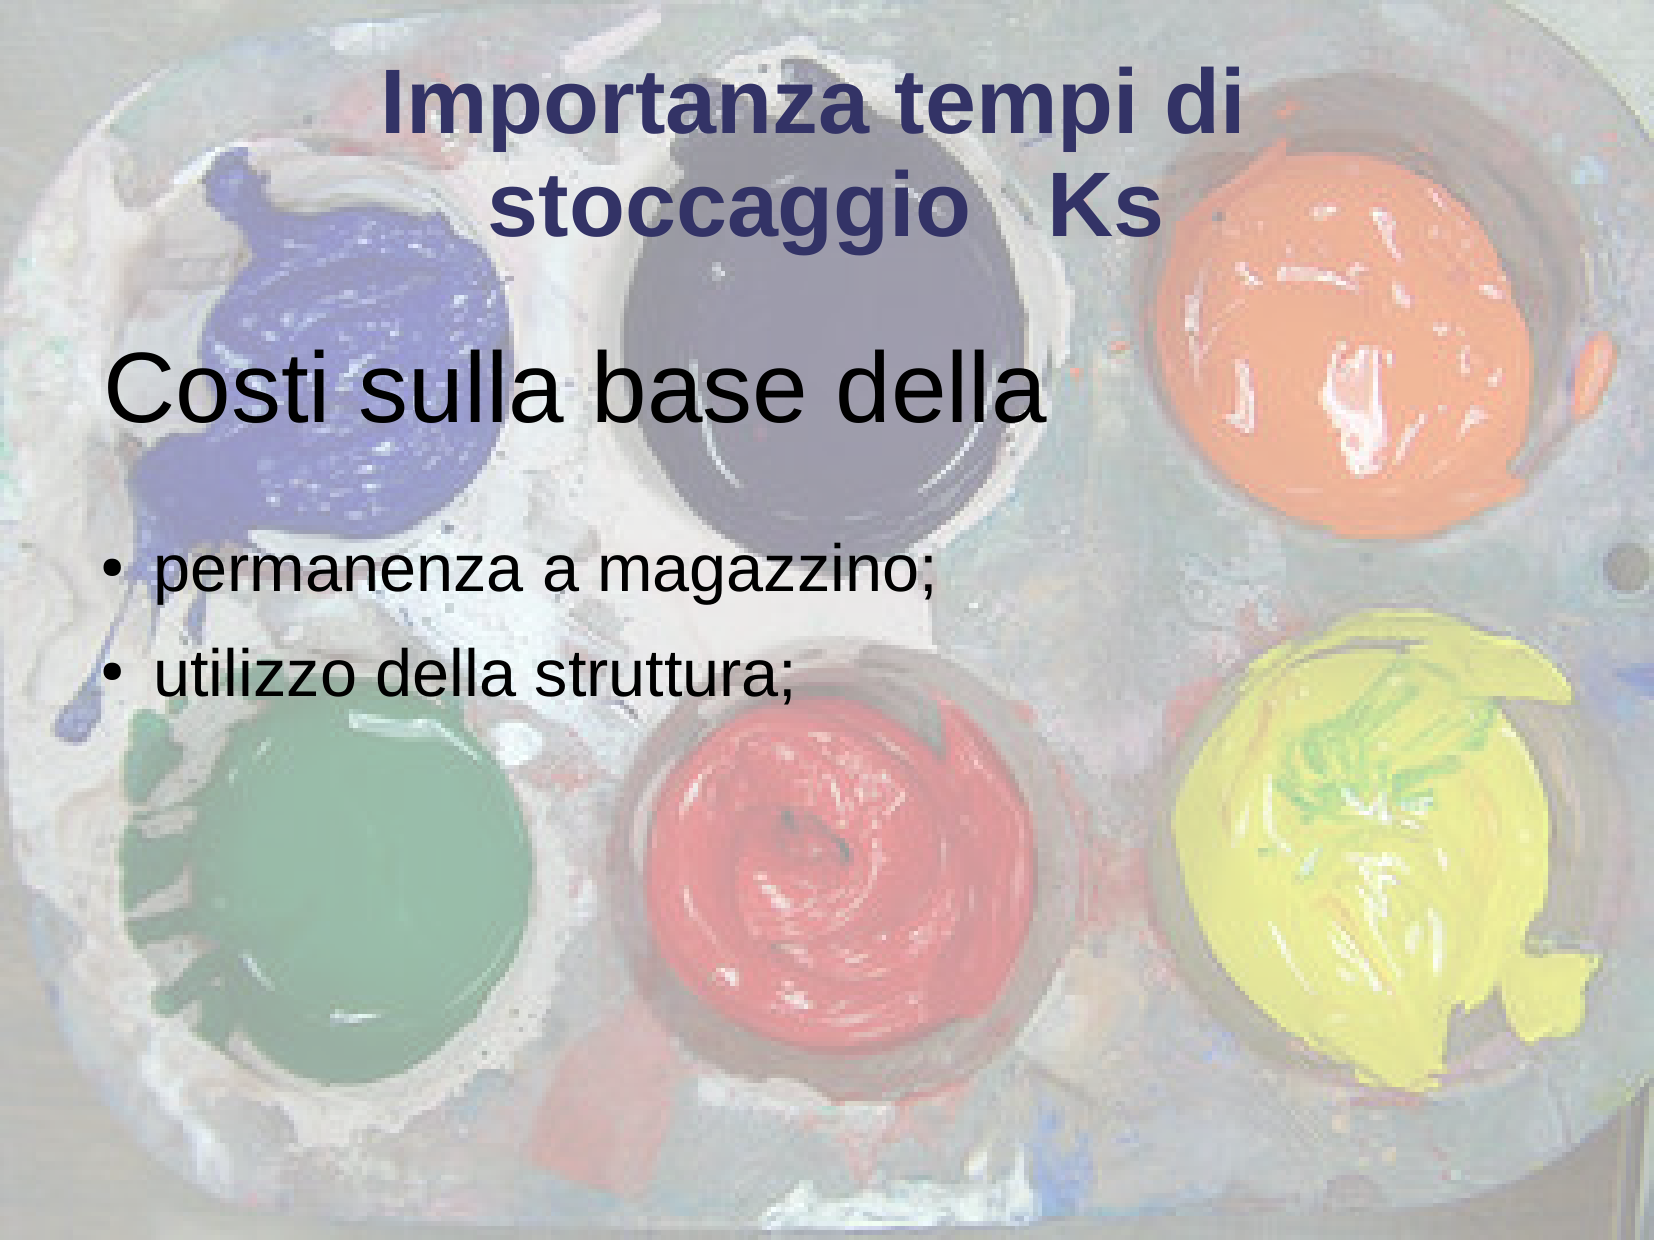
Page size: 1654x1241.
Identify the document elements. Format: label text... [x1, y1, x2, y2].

picture [0, 0, 1654, 1241]
list permanenza a magazzino; utilizzo della struttura; [82, 531, 1477, 1094]
title Importanza tempi di stoccaggio Ks [82, 50, 1571, 256]
text_box Costi sulla base della [88, 324, 1536, 452]
